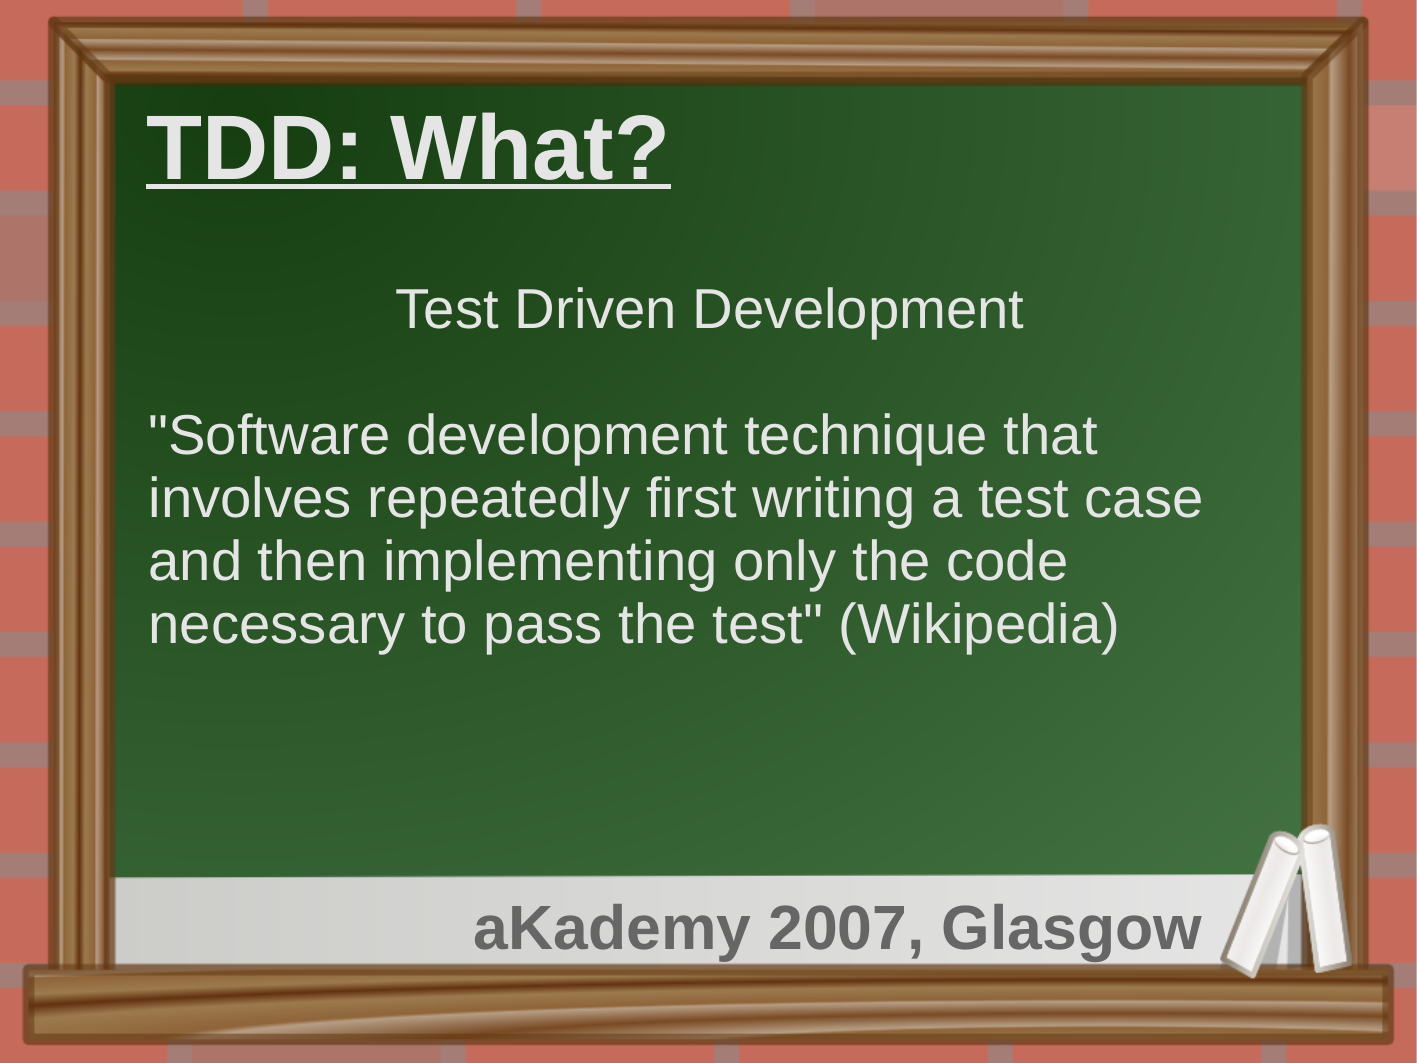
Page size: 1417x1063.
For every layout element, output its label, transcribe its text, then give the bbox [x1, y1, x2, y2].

text_box TDD: What? [131, 88, 1313, 205]
picture [0, 0, 1417, 1063]
text_box Test Driven Development "Software development technique that involves repeatedly first writing a test case and then implementing only the code necessary to pass the test" (Wikipedia) [133, 206, 1287, 863]
